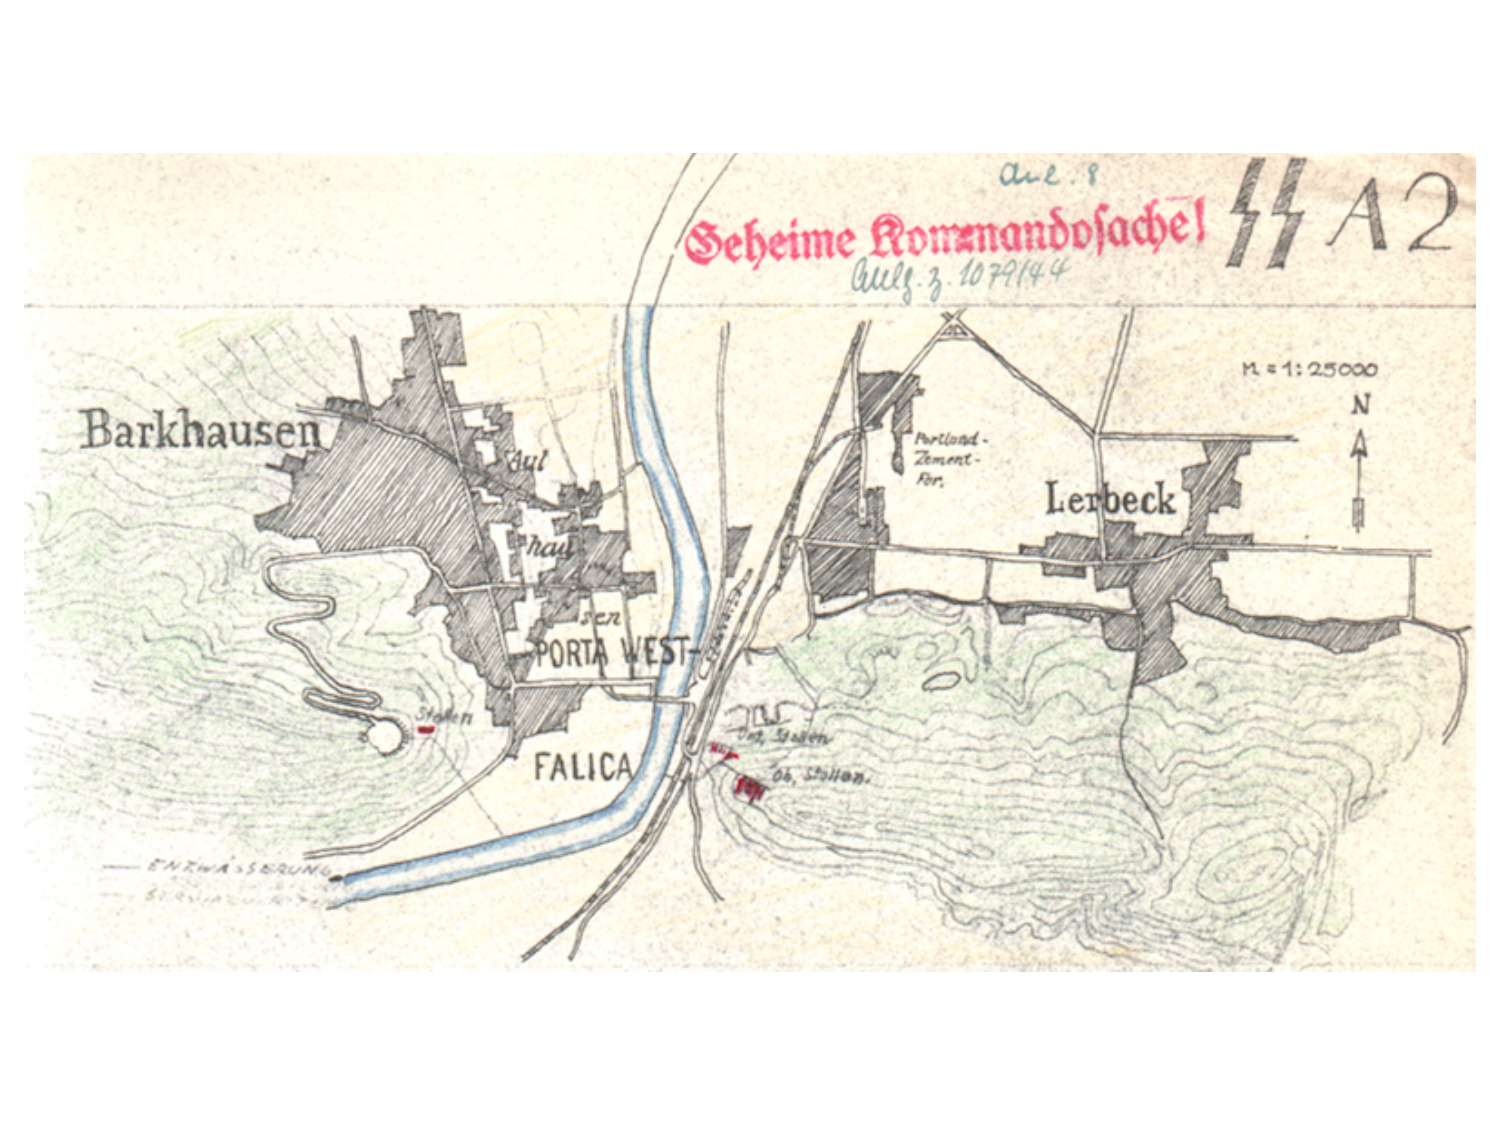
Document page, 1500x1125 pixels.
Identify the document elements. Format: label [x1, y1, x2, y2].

picture [24, 153, 1476, 972]
